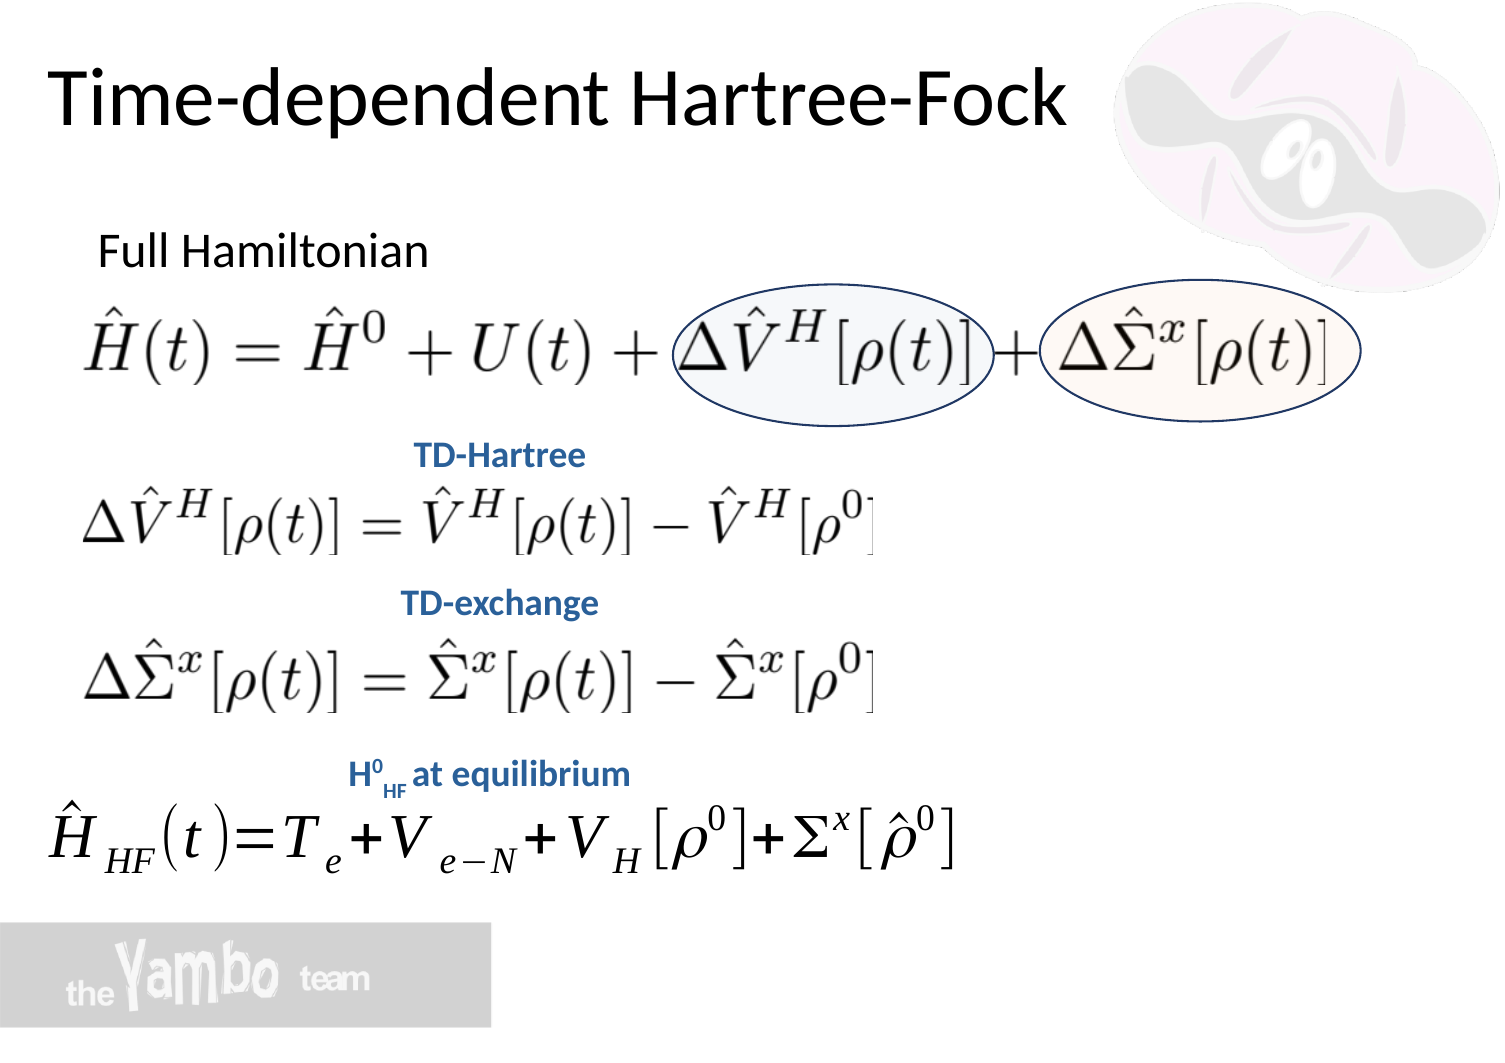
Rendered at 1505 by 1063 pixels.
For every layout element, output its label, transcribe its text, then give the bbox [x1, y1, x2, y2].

text_box [1039, 279, 1361, 422]
text_box [722, 284, 945, 304]
picture [0, 0, 1504, 1063]
text_box Full Hamiltonian [82, 209, 1019, 285]
text_box H0HF at equilibrium [289, 750, 691, 795]
text_box TD-exchange [300, 579, 701, 633]
text_box Time-dependent Hartree-Fock [29, 35, 1088, 151]
chart [30, 795, 972, 882]
text_box TD-Hartree [300, 432, 701, 485]
text_box [687, 385, 979, 427]
